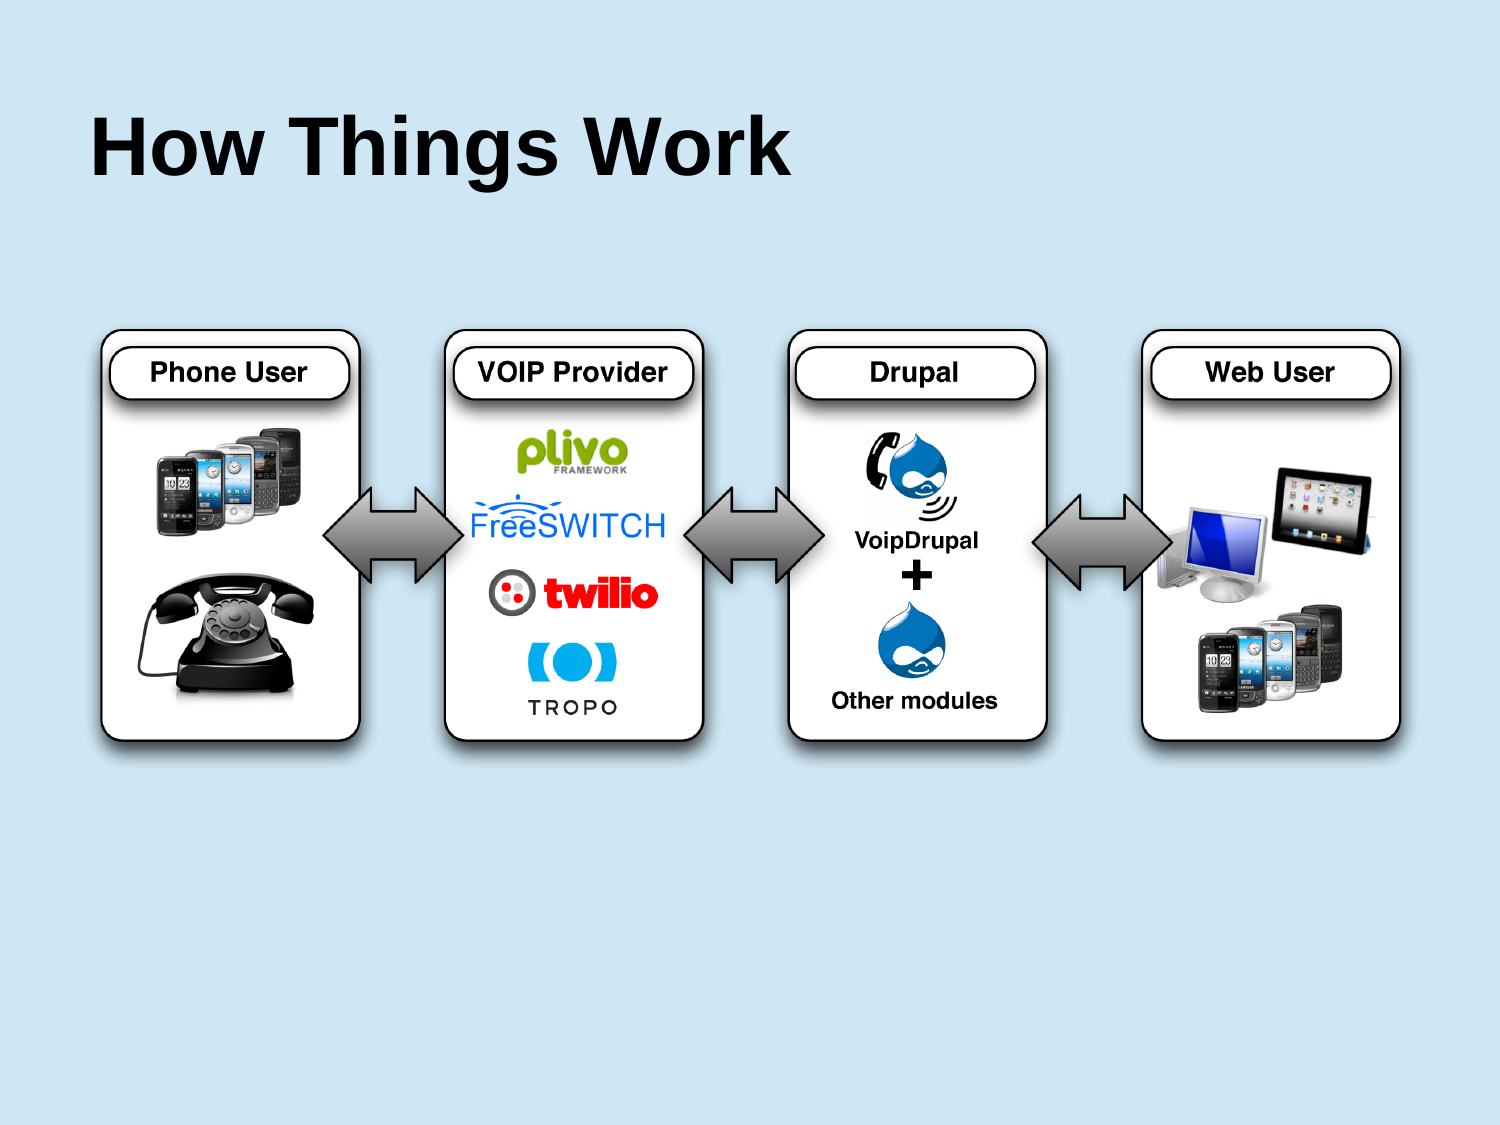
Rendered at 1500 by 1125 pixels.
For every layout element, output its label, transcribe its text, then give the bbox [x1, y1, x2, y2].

text_box How Things Work [75, 12, 1426, 201]
picture [75, 312, 1426, 776]
